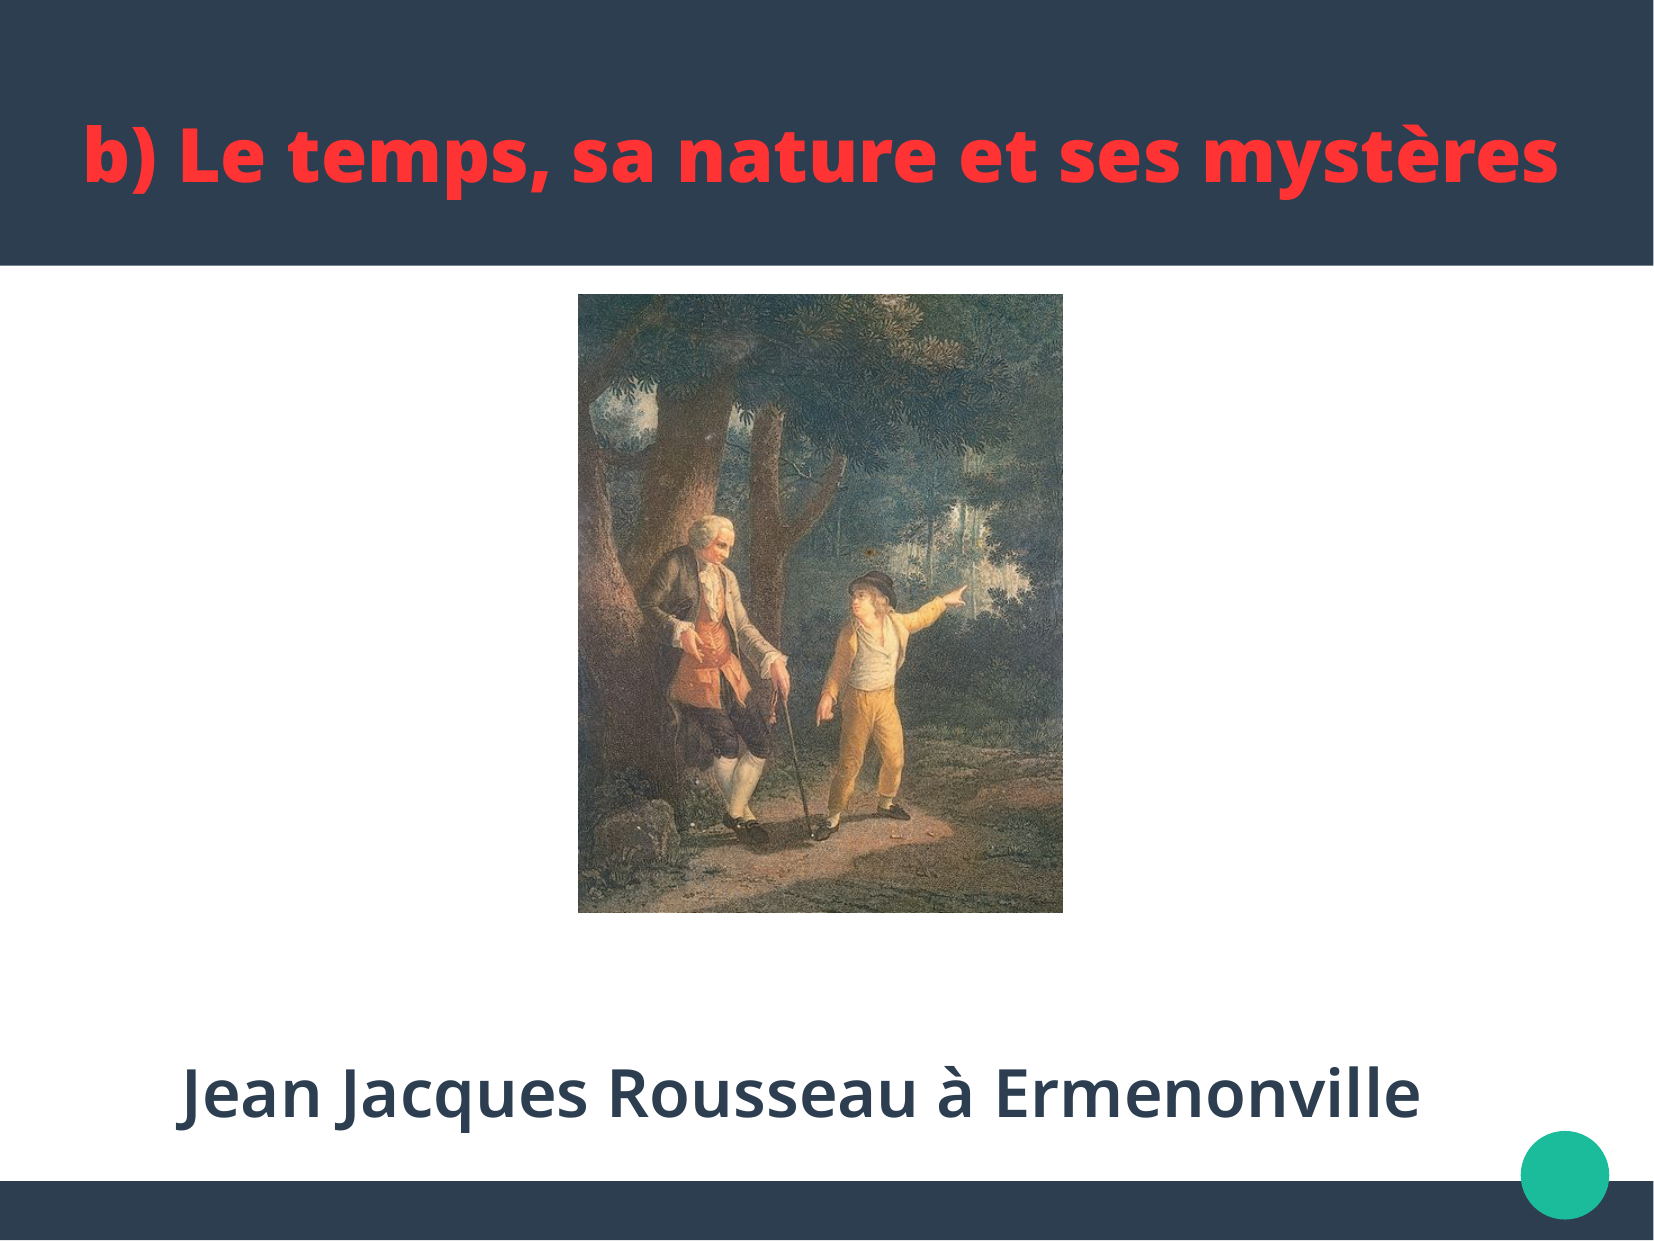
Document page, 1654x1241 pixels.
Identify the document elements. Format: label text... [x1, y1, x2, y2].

title b) Le temps, sa nature et ses mystères [82, 25, 1571, 281]
picture [578, 294, 1063, 913]
list Jean Jacques Rousseau à Ermenonville [59, 324, 1595, 1152]
